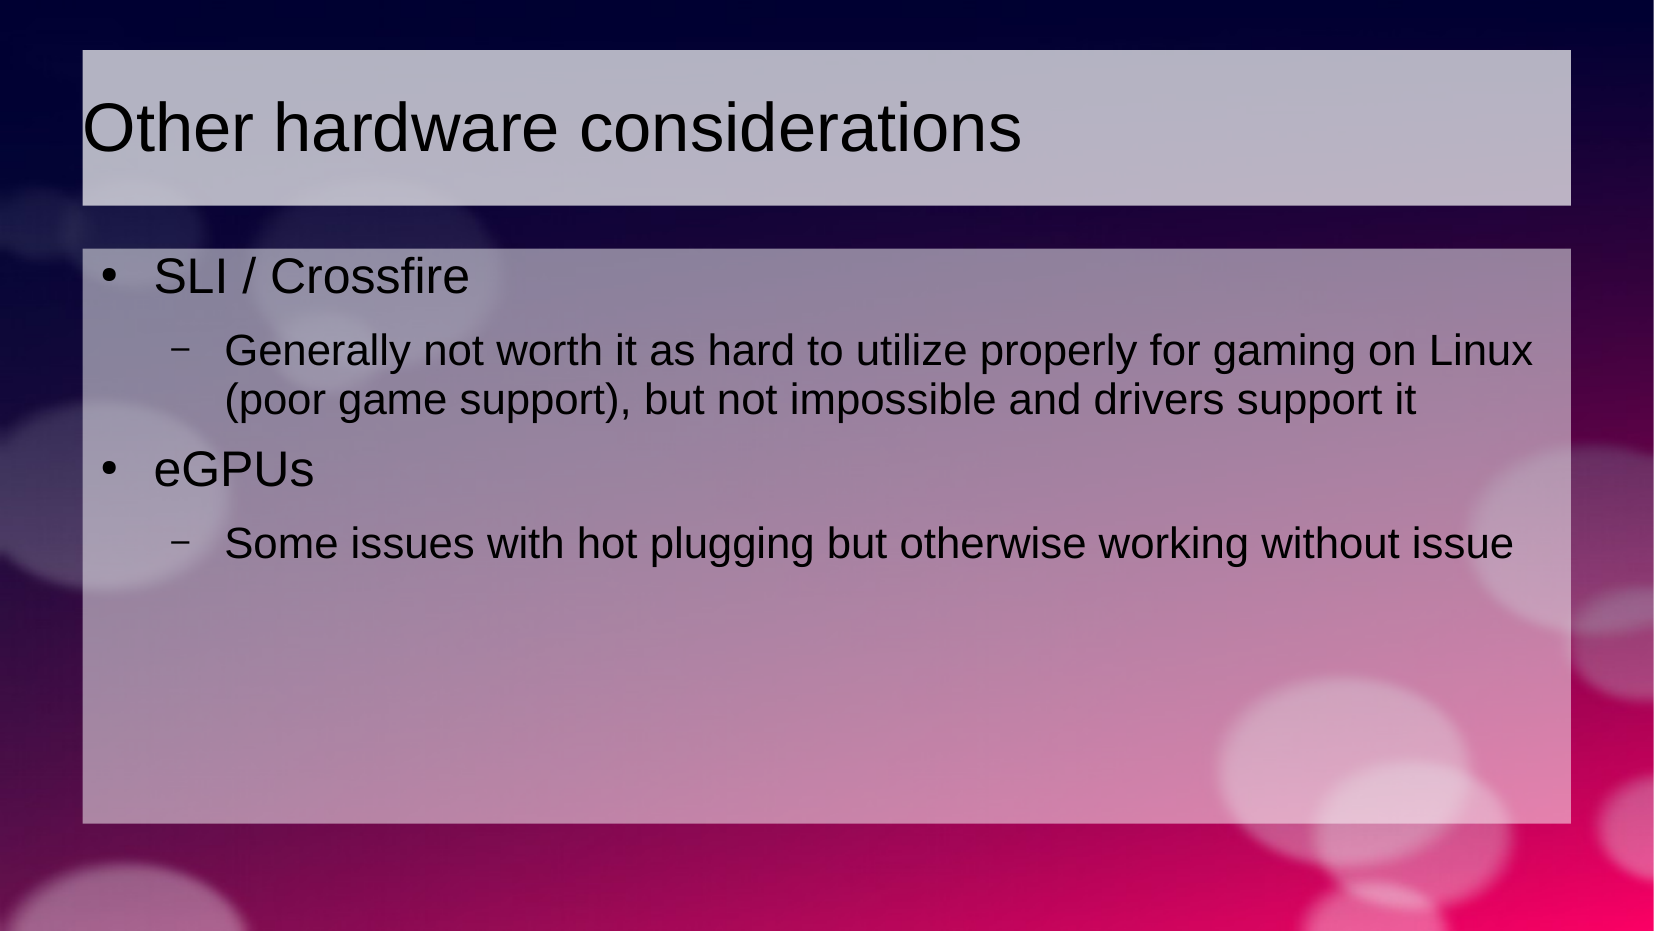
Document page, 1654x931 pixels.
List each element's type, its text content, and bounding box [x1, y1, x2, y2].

title Other hardware considerations [82, 50, 1571, 206]
list SLI / Crossfire Generally not worth it as hard to utilize properly for gaming on Linux (poor game support), but not impossible and drivers support it eGPUs Some issues with hot plugging but otherwise working without issue [82, 248, 1571, 824]
picture [0, 0, 1654, 931]
